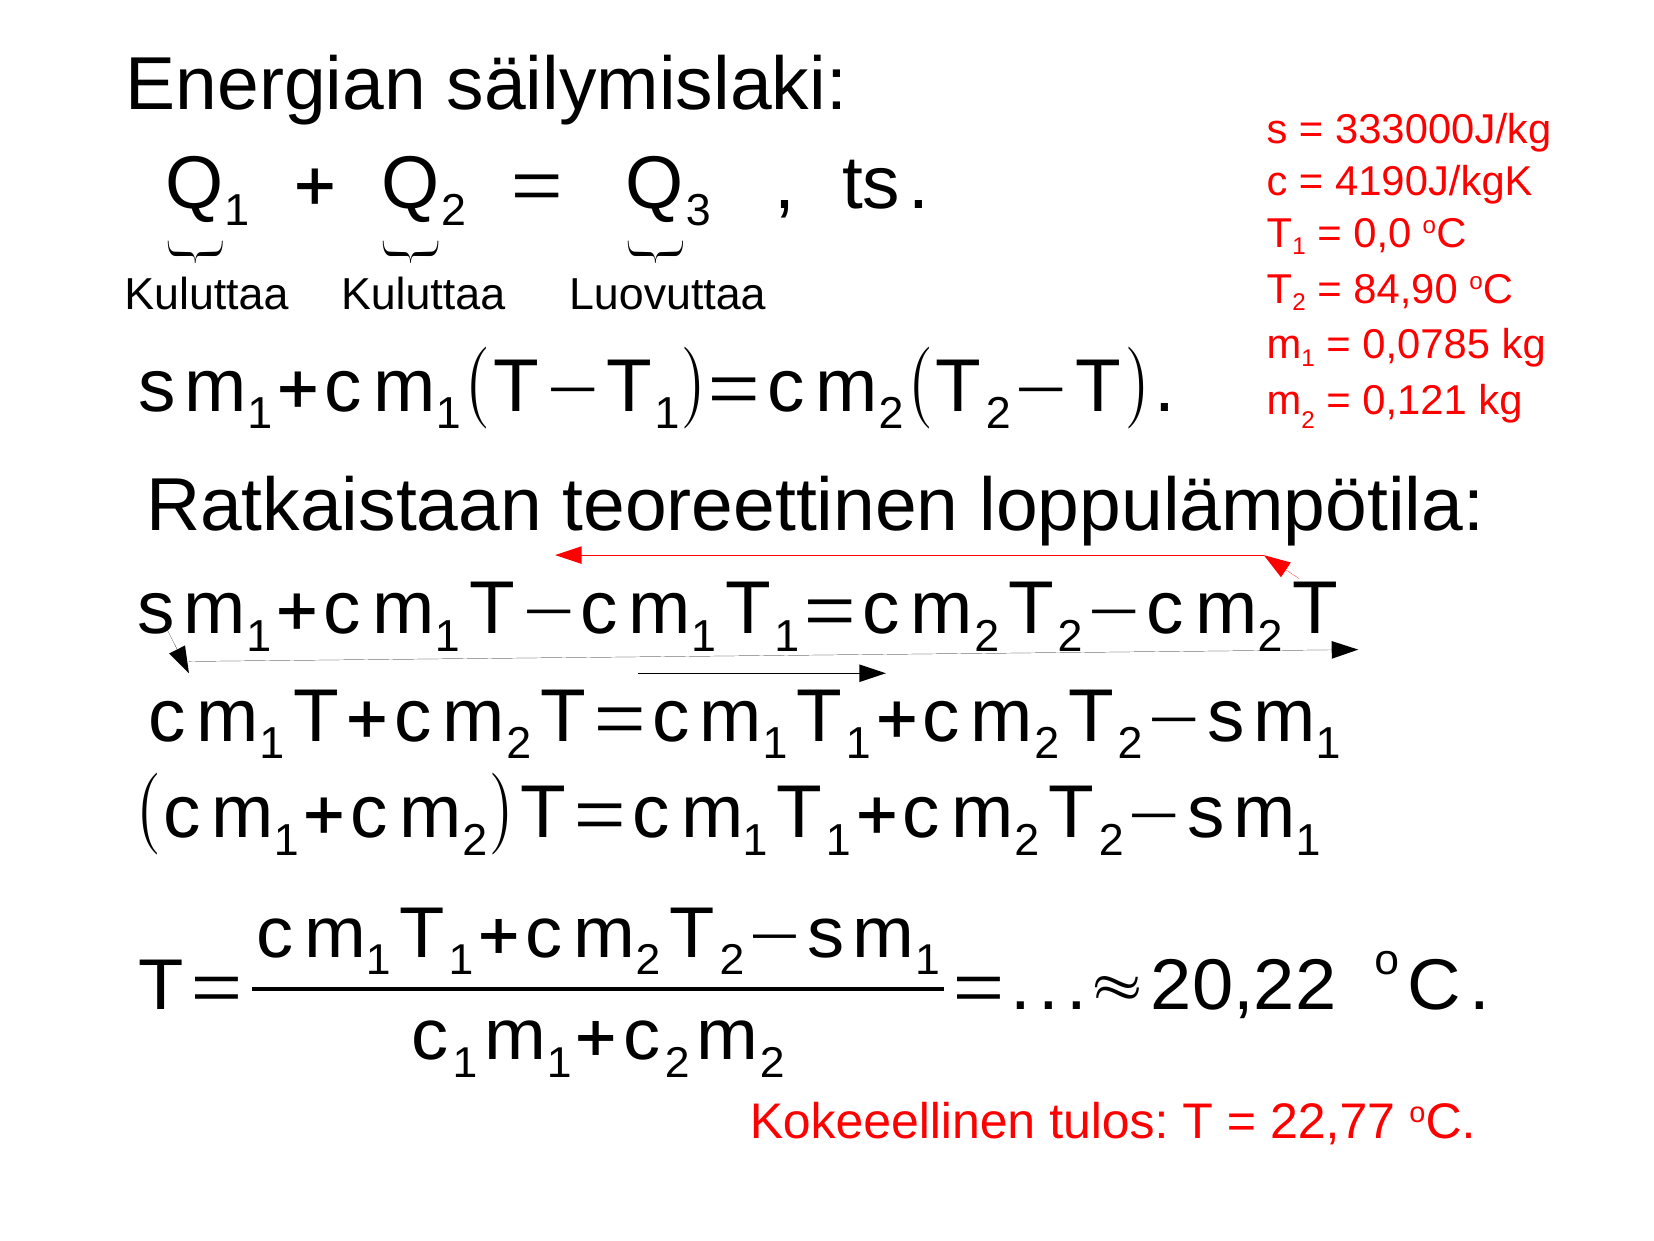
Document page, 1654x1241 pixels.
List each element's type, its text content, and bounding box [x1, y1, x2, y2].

chart [130, 566, 1347, 662]
chart [129, 673, 1347, 865]
text_box Kokeeellinen tulos: T = 22,77 oC. [734, 1086, 1548, 1176]
text_box Ratkaistaan teoreettinen loppulämpötila: [131, 456, 1501, 556]
chart [131, 342, 1182, 439]
chart [241, 650, 1347, 662]
text_box s = 333000J/kg c = 4190J/kgK T1 = 0,0 oC T2 = 84,90 oC m1 = 0,0785 kg m2 = 0,121 kg [1251, 94, 1619, 449]
text_box Energian säilymislaki: [110, 35, 863, 134]
chart [118, 140, 936, 319]
chart [129, 892, 1497, 1087]
